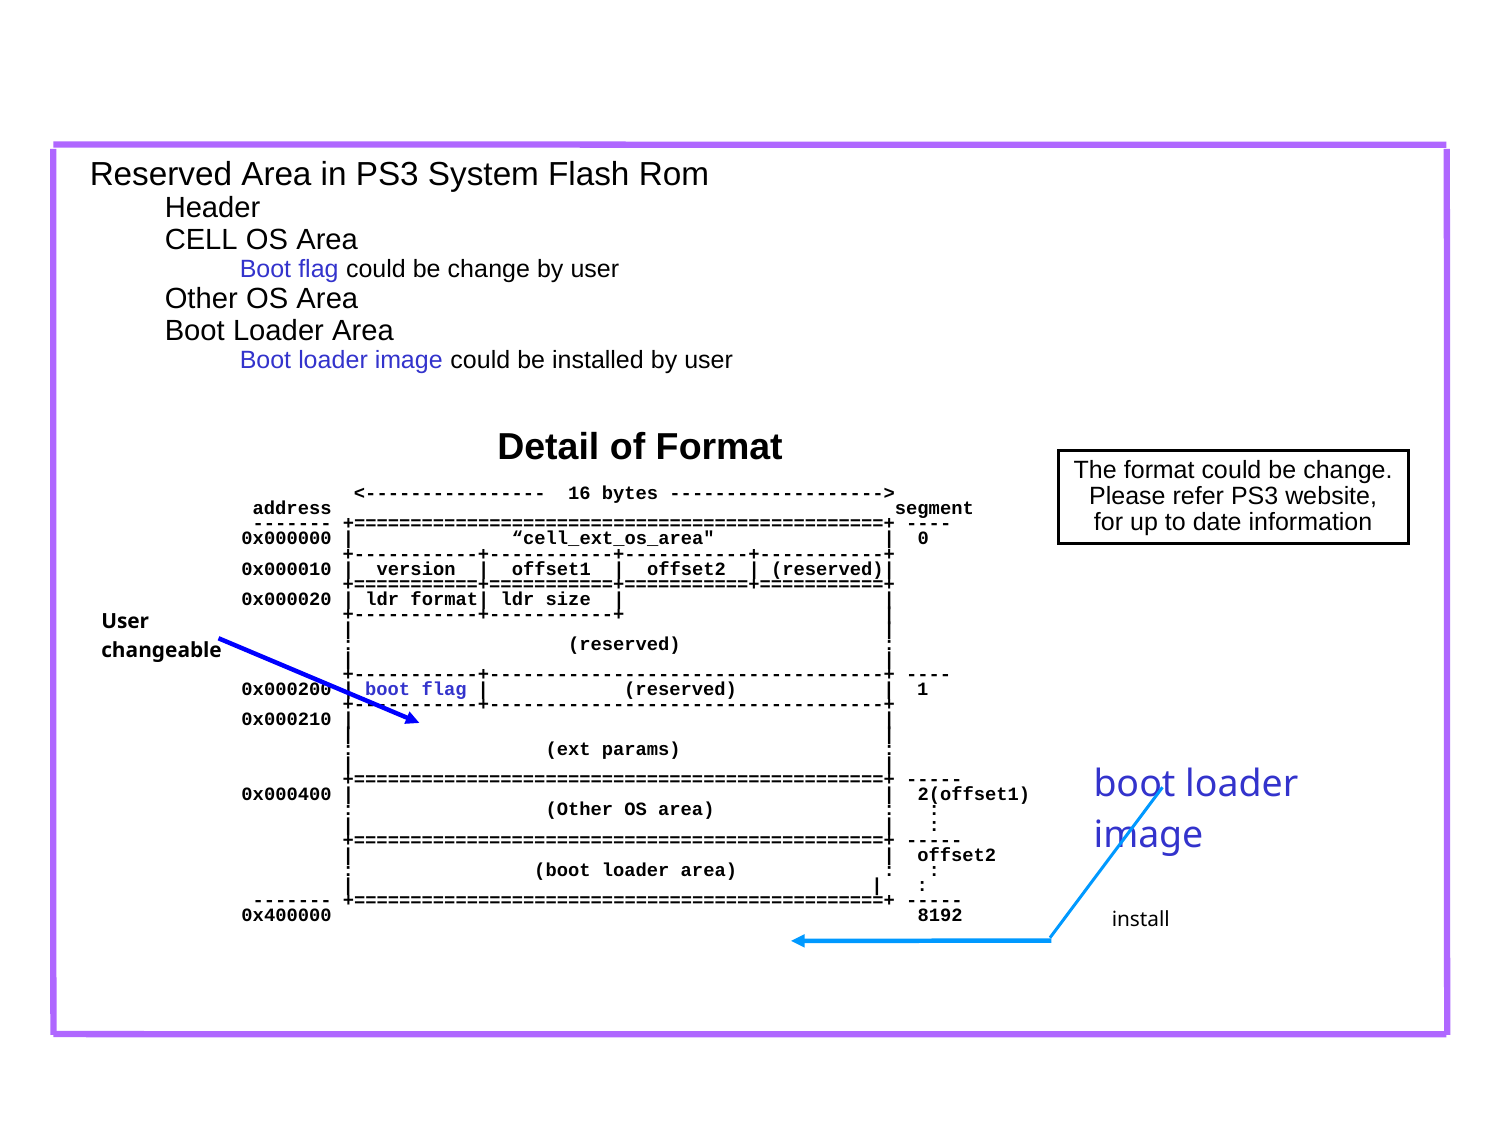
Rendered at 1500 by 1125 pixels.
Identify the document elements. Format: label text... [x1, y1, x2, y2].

text_box The format could be change. Please refer PS3 website, for up to date information [1058, 450, 1409, 544]
text_box Reserved Area in PS3 System Flash Rom Header CELL OS Area Boot flag could be change by user Other OS Area Boot Loader Area Boot loader image could be installed by user [75, 155, 1426, 480]
text_box Detail of Format [230, 420, 1051, 476]
text_box User changeable [86, 598, 276, 672]
text_box boot loader image [1078, 748, 1428, 867]
text_box install [1097, 896, 1185, 941]
text_box <---------------- 16 bytes -------------------> address segment ------- +===============================================+ ---- 0x000000 | “cell_ext_os_area" | 0 +-----------+-----------+-----------+-----------+ 0x000010 | version | offset1 | offset2 | (reserved)| +===========+===========+===========+===========+ 0x000020 | ldr format| ldr size | | +-----------+-----------+ | | | : (reserved) : | | +-----------+-----------------------------------+ ---- 0x000200 | boot flag | (reserved) | 1 +-----------+-----------------------------------+ 0x000210 | | | | : (ext params) : | | +===============================================+ ----- 0x000400 | | 2(offset1) : (Other OS area) : : | | : +===============================================+ ----- | | offset2 : (boot loader area) : : | | : ------- +===============================================+ ----- 0x400000 8192 [215, 480, 1116, 933]
